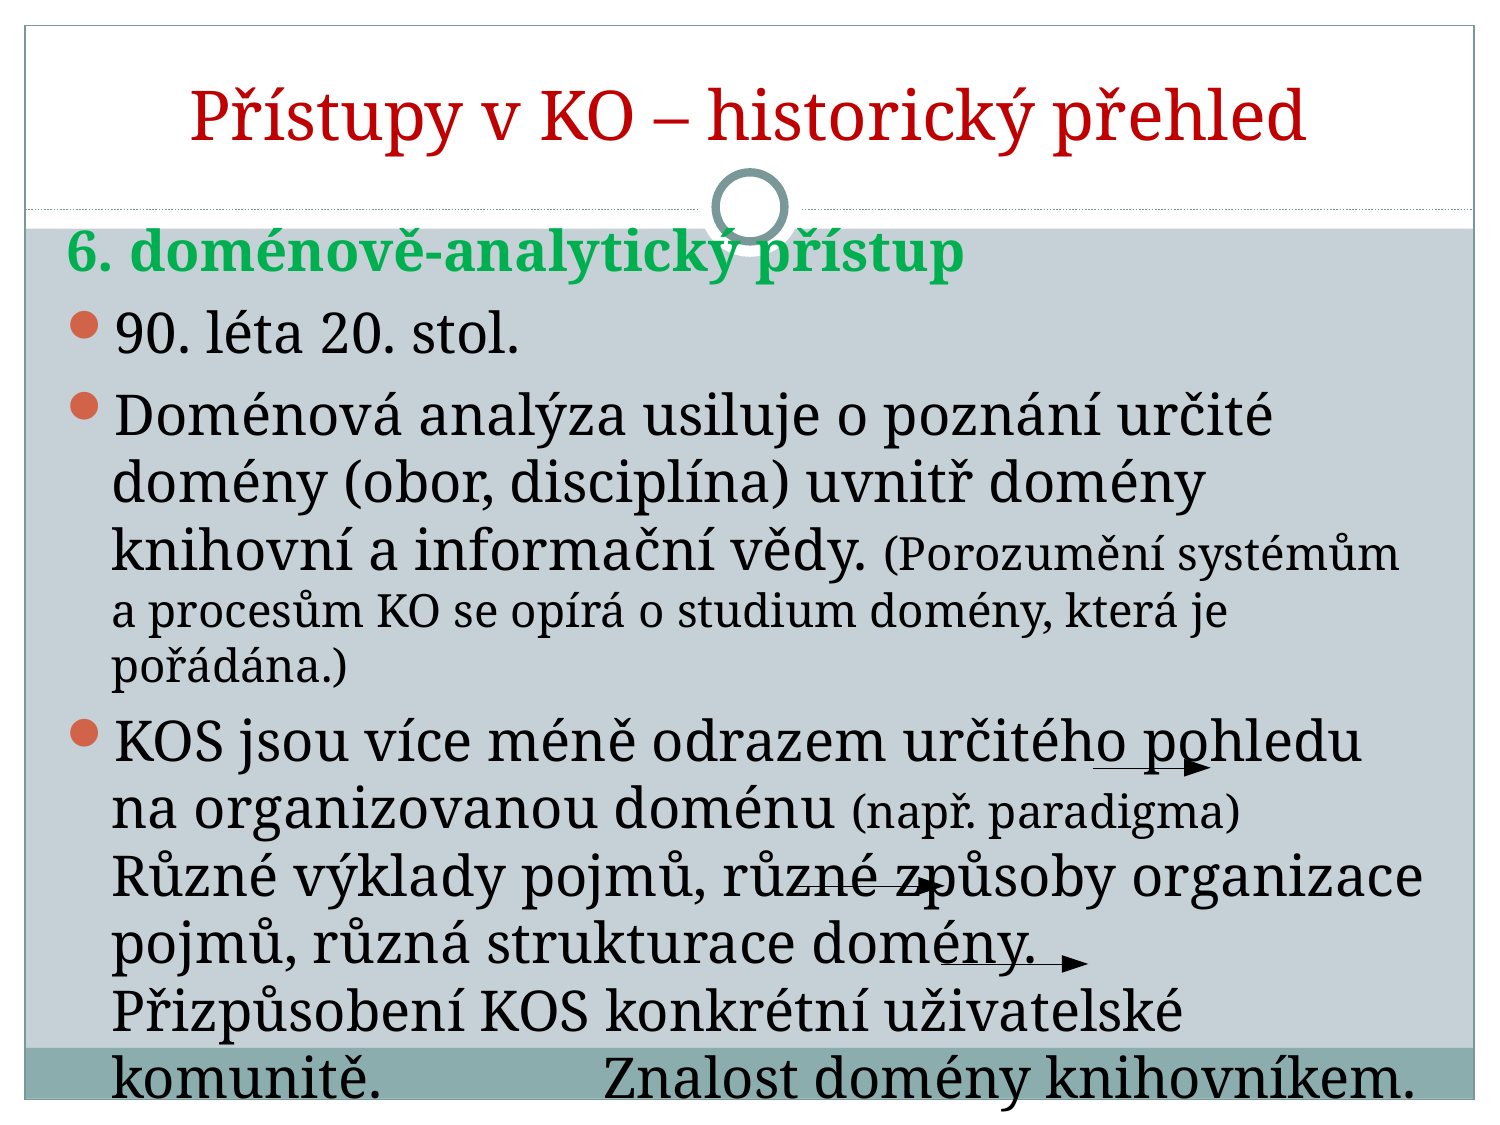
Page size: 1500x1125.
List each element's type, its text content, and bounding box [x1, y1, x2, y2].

title Přístupy v KO – historický přehled [49, 37, 1450, 162]
list 6. doménově-analytický přístup 90. léta 20. stol. Doménová analýza usiluje o poznání určité domény (obor, disciplína) uvnitř domény knihovní a informační vědy. (Porozumění systémům a procesům KO se opírá o studium domény, která je pořádána.) KOS jsou více méně odrazem určitého pohledu na organizovanou doménu (např. paradigma) Různé výklady pojmů, různé způsoby organizace pojmů, různá strukturace domény. Přizpůsobení KOS konkrétní uživatelské komunitě. Znalost domény knihovníkem. [51, 207, 1447, 1063]
